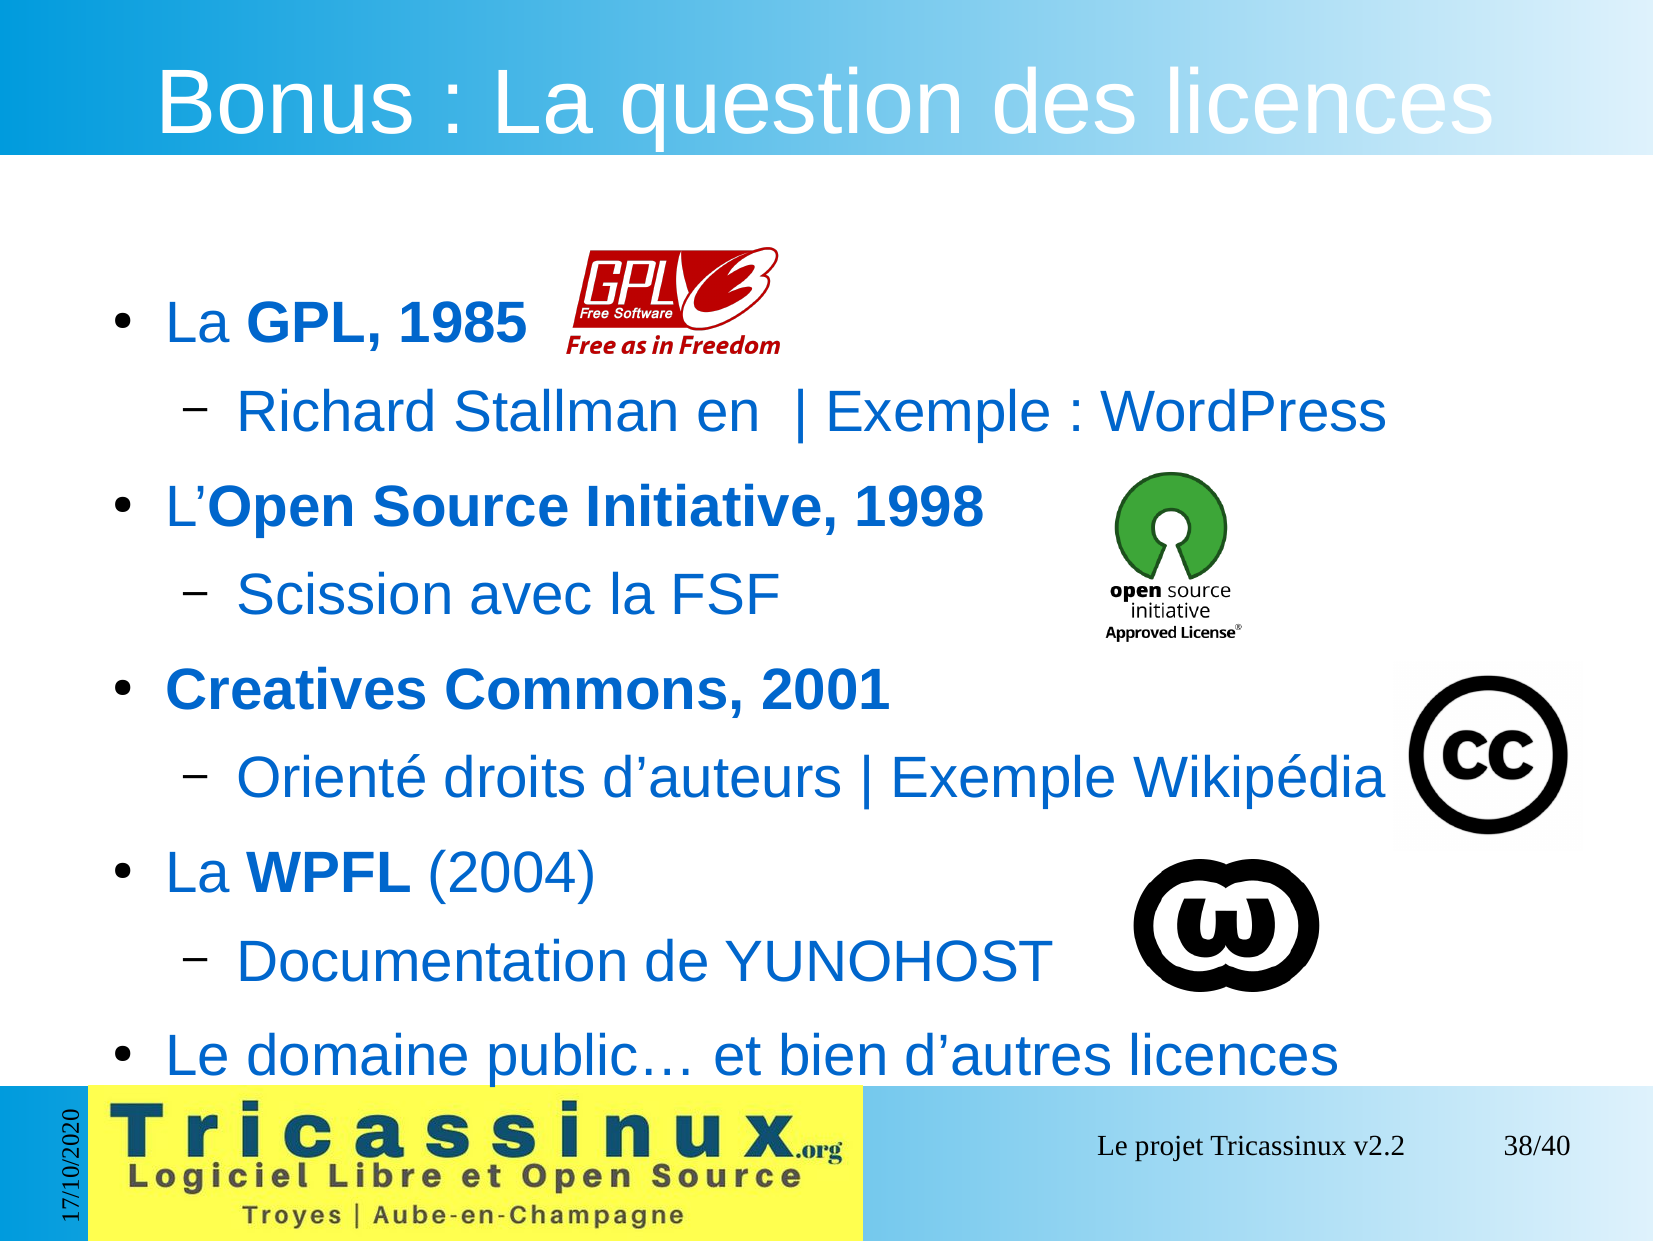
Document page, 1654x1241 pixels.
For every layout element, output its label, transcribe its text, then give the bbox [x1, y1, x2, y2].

picture [1129, 855, 1323, 995]
title Bonus : La question des licences [82, 49, 1571, 155]
picture [1393, 661, 1583, 851]
picture [566, 247, 780, 354]
picture [1101, 460, 1244, 650]
list La GPL, 1985 Richard Stallman en | Exemple : WordPress L’Open Source Initiative, 1998 Scission avec la FSF Creatives Commons, 2001 Orienté droits d’auteurs | Exemple Wikipédia La WPFL (2004) Documentation de YUNOHOST Le domaine public… et bien d’autres licences [94, 290, 1571, 1010]
picture [89, 1085, 863, 1241]
